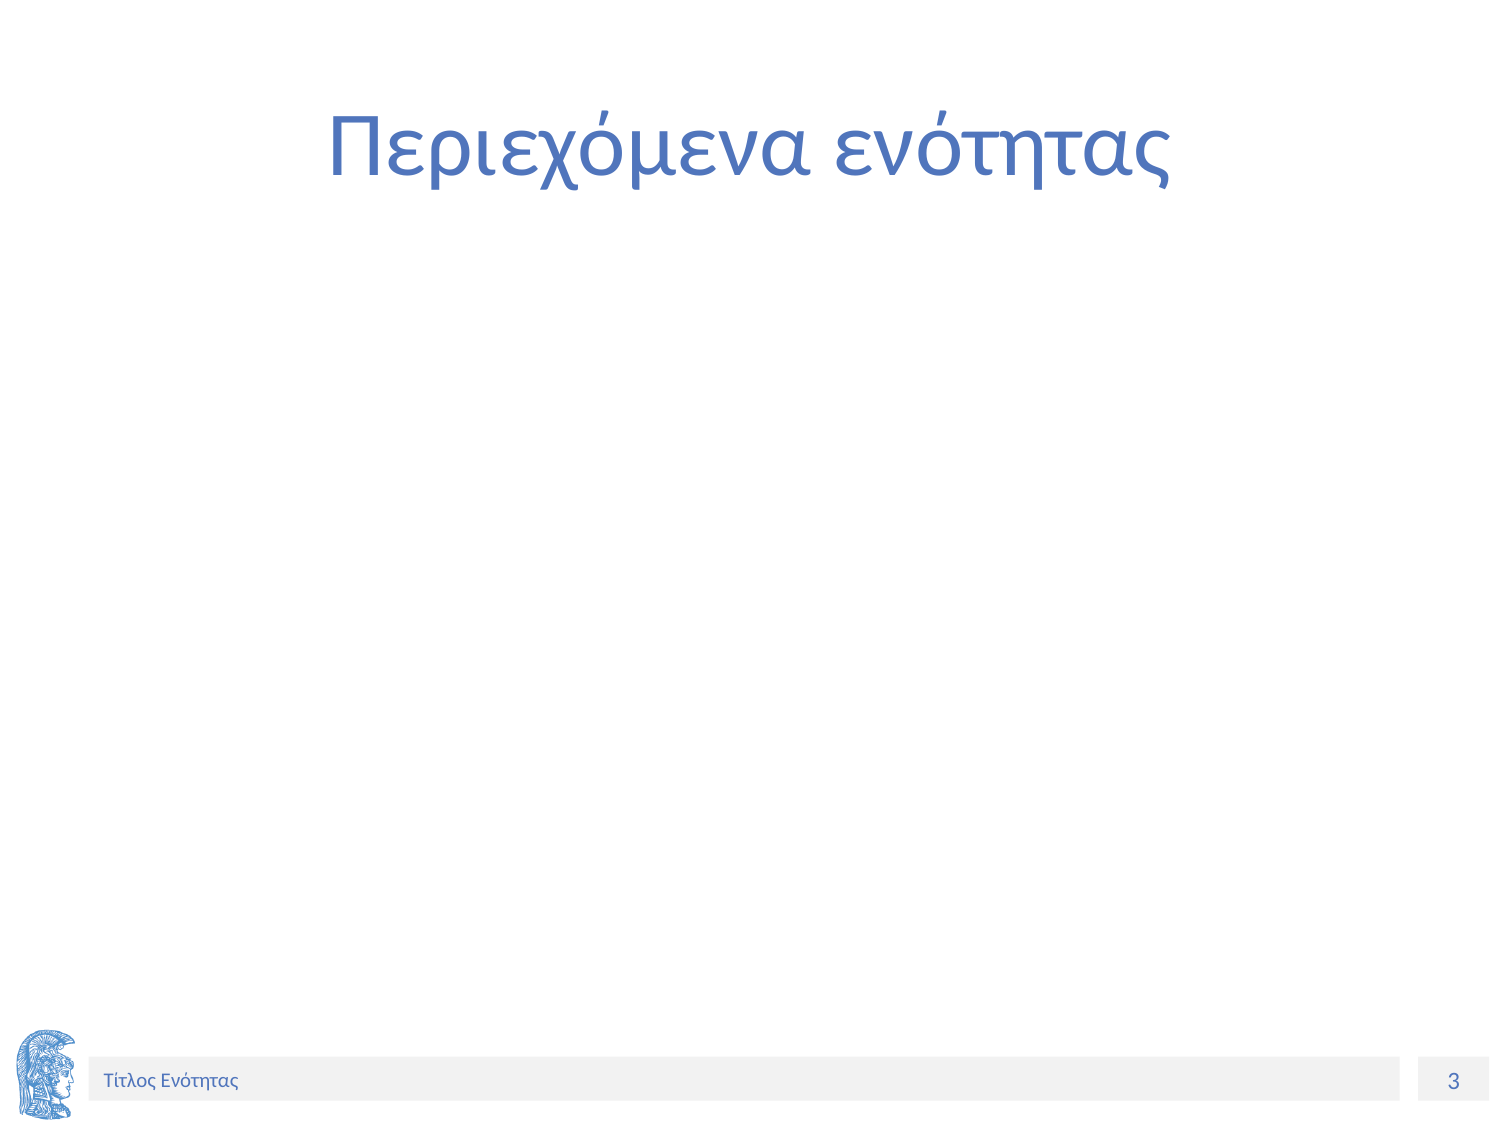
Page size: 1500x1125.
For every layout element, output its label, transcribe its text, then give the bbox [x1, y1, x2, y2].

title Περιεχόμενα ενότητας [75, 45, 1426, 233]
picture [9, 1026, 81, 1120]
